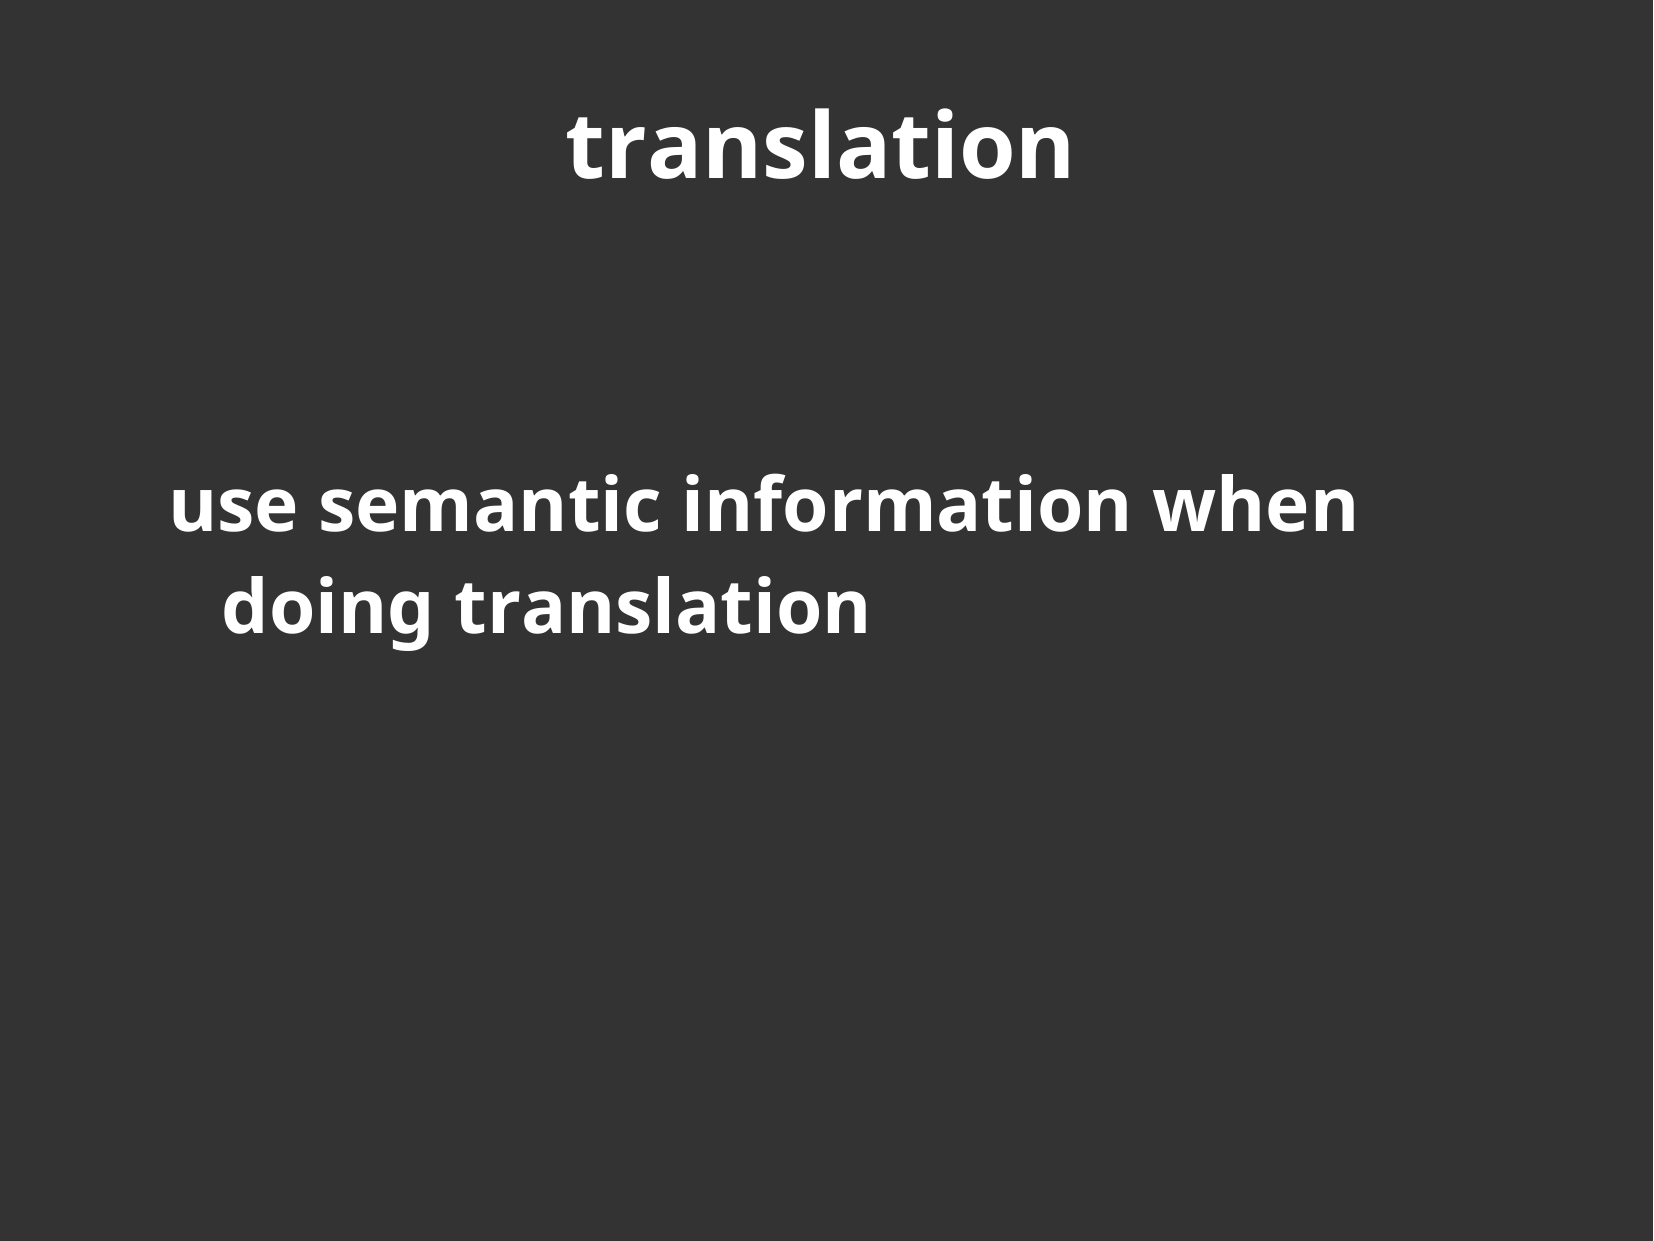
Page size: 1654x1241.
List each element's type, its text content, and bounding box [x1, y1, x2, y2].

list use semantic information when doing translation [150, 450, 1563, 656]
title translation [115, 39, 1527, 247]
